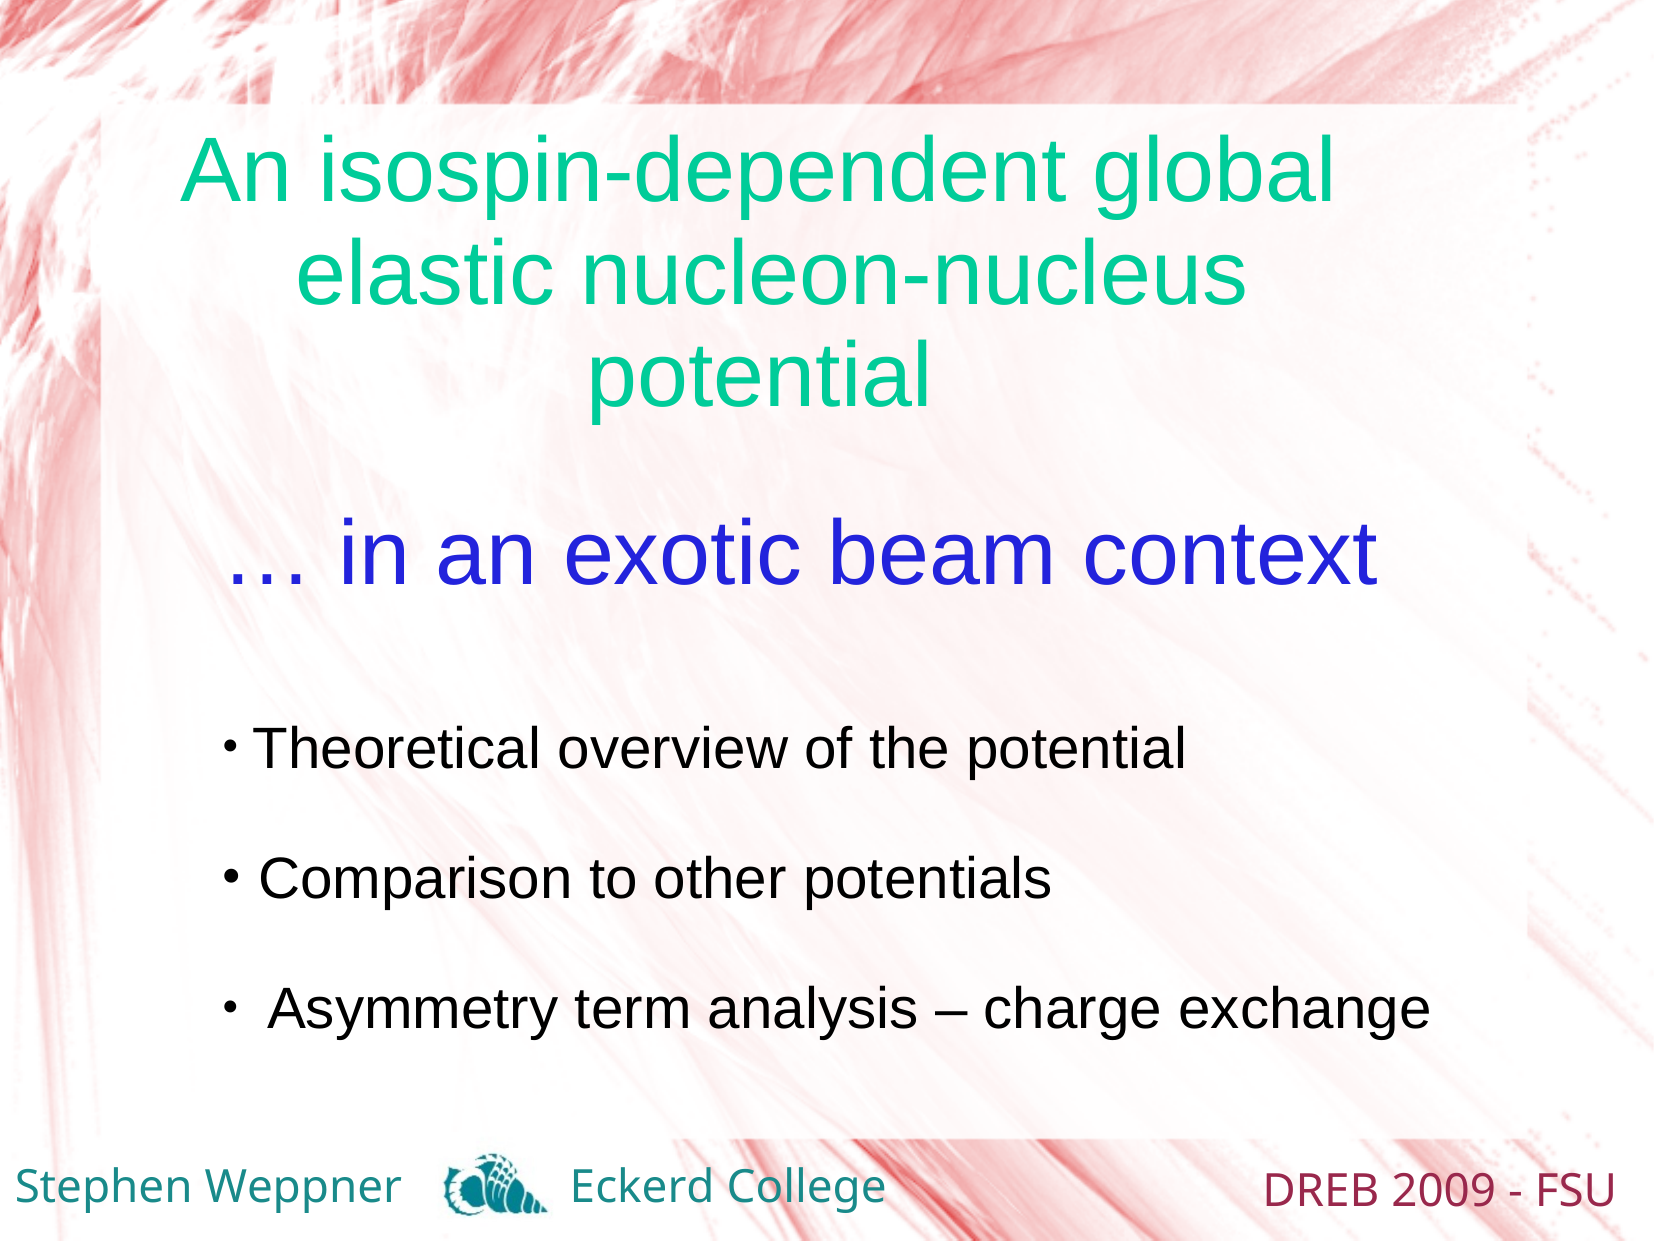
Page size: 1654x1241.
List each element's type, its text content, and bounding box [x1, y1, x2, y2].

text_box An isospin-dependent global elastic nucleon-nucleus potential [152, 112, 1367, 435]
text_box … in an exotic beam context Theoretical overview of the potential Comparison to other potentials Asymmetry term analysis – charge exchange [206, 494, 1448, 1050]
picture [0, 0, 1654, 1241]
text_box Stephen Weppner Eckerd College [0, 1142, 894, 1224]
text_box DREB 2009 - FSU [1247, 1146, 1654, 1228]
